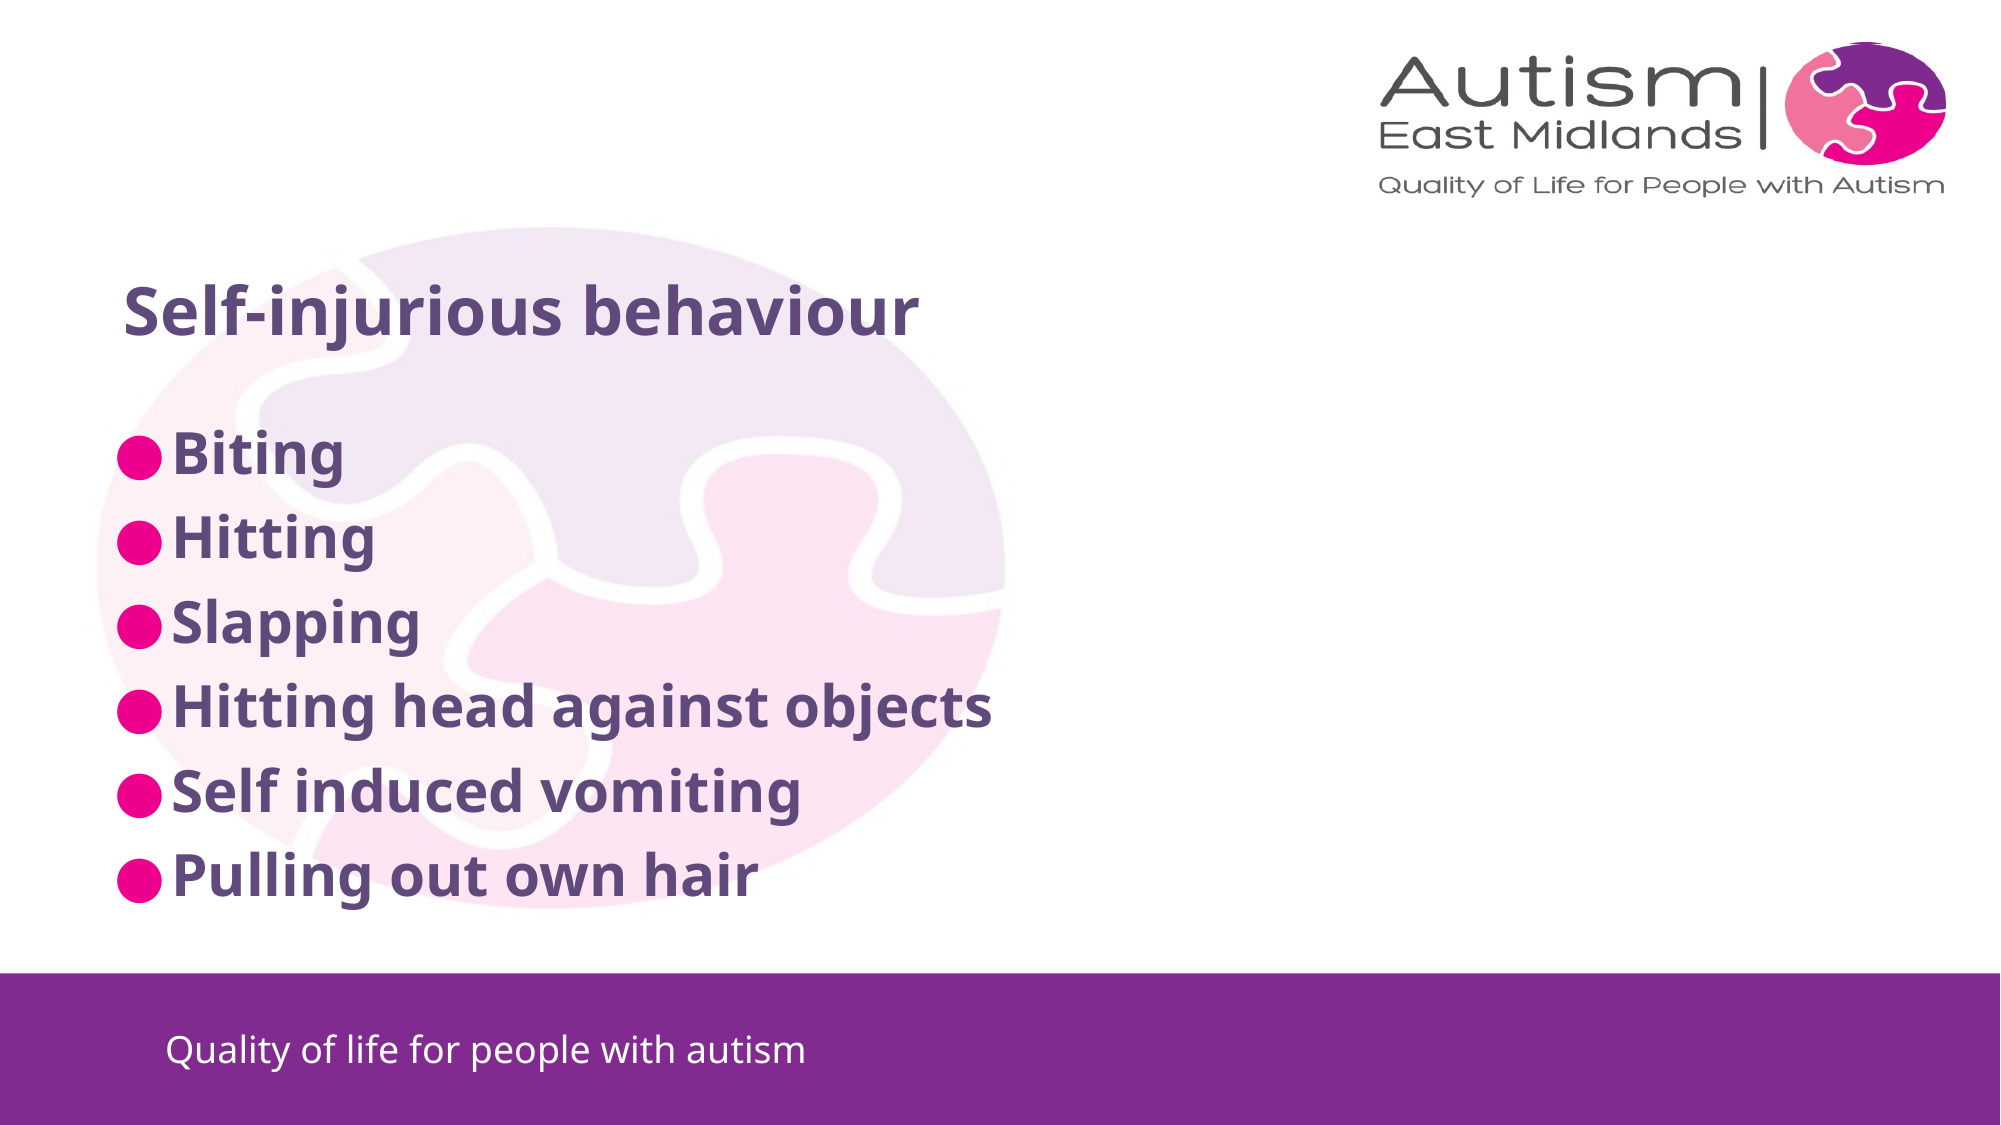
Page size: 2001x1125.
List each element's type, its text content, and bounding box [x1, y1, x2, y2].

title Self-injurious behaviour [109, 215, 1910, 403]
list Biting Hitting Slapping Hitting head against objects Self induced vomiting Pulling out own hair [99, 408, 1900, 941]
